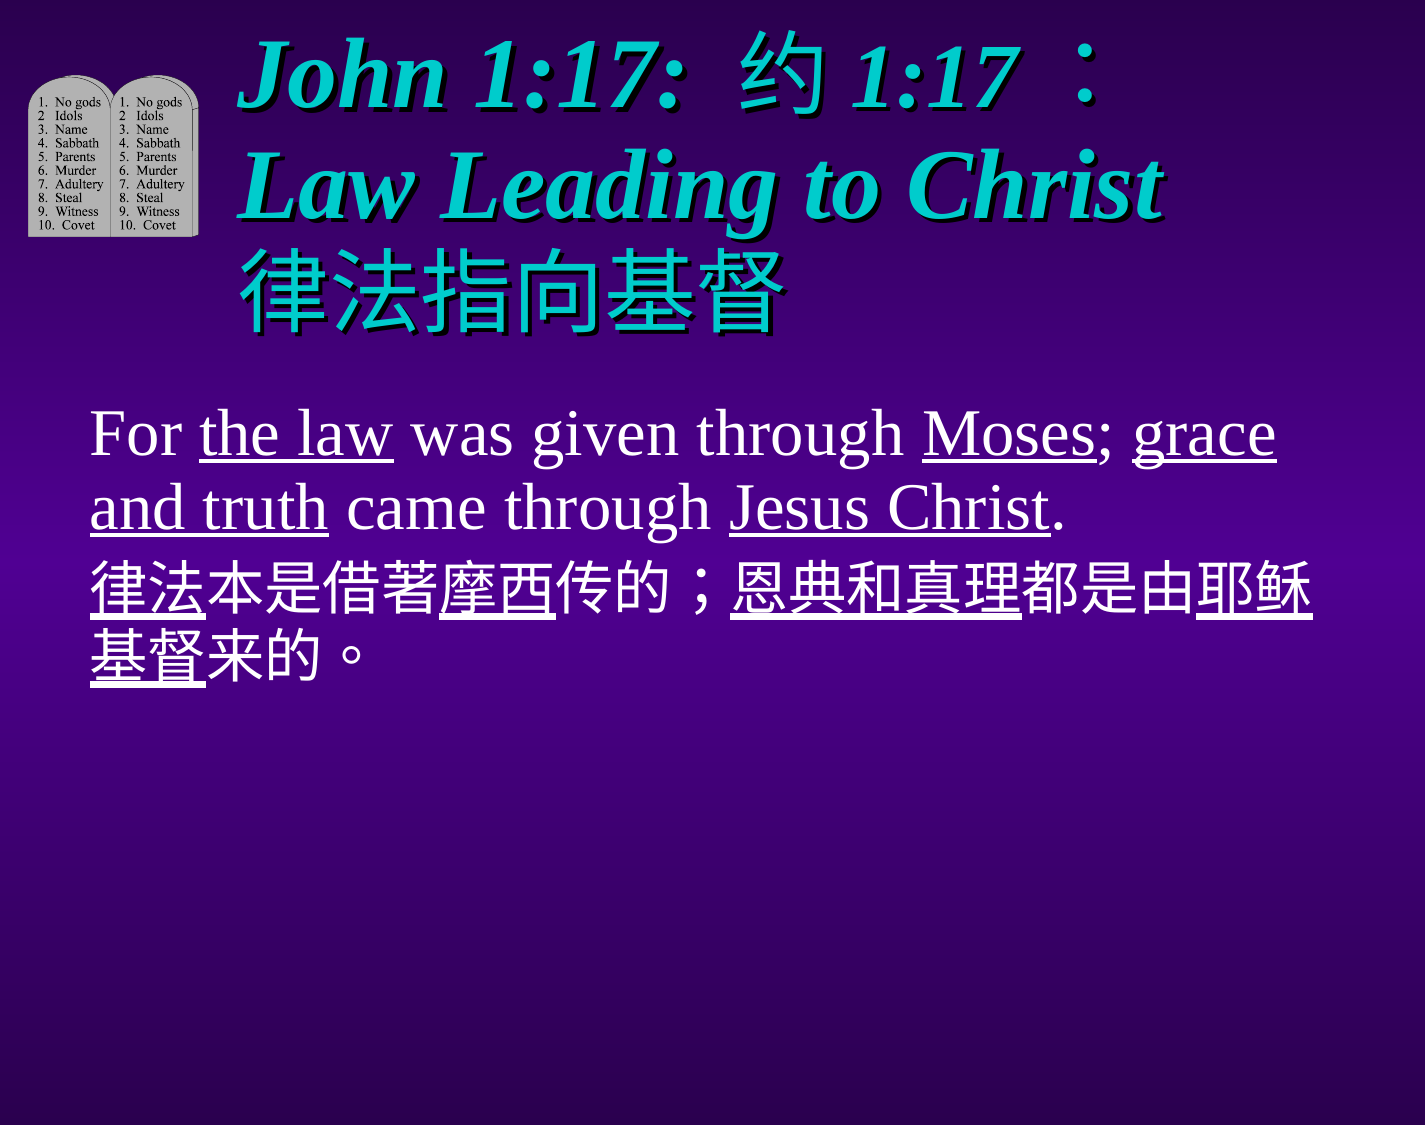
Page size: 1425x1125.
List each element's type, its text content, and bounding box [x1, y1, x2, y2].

title John 1:17: 约1:17： Law Leading to Christ 律法指向基督 [237, 18, 1319, 348]
text_box For the law was given through Moses; grace and truth came through Jesus Christ. 律法本是借著摩西传的；恩典和真理都是由耶稣基督来的。 [75, 388, 1351, 708]
